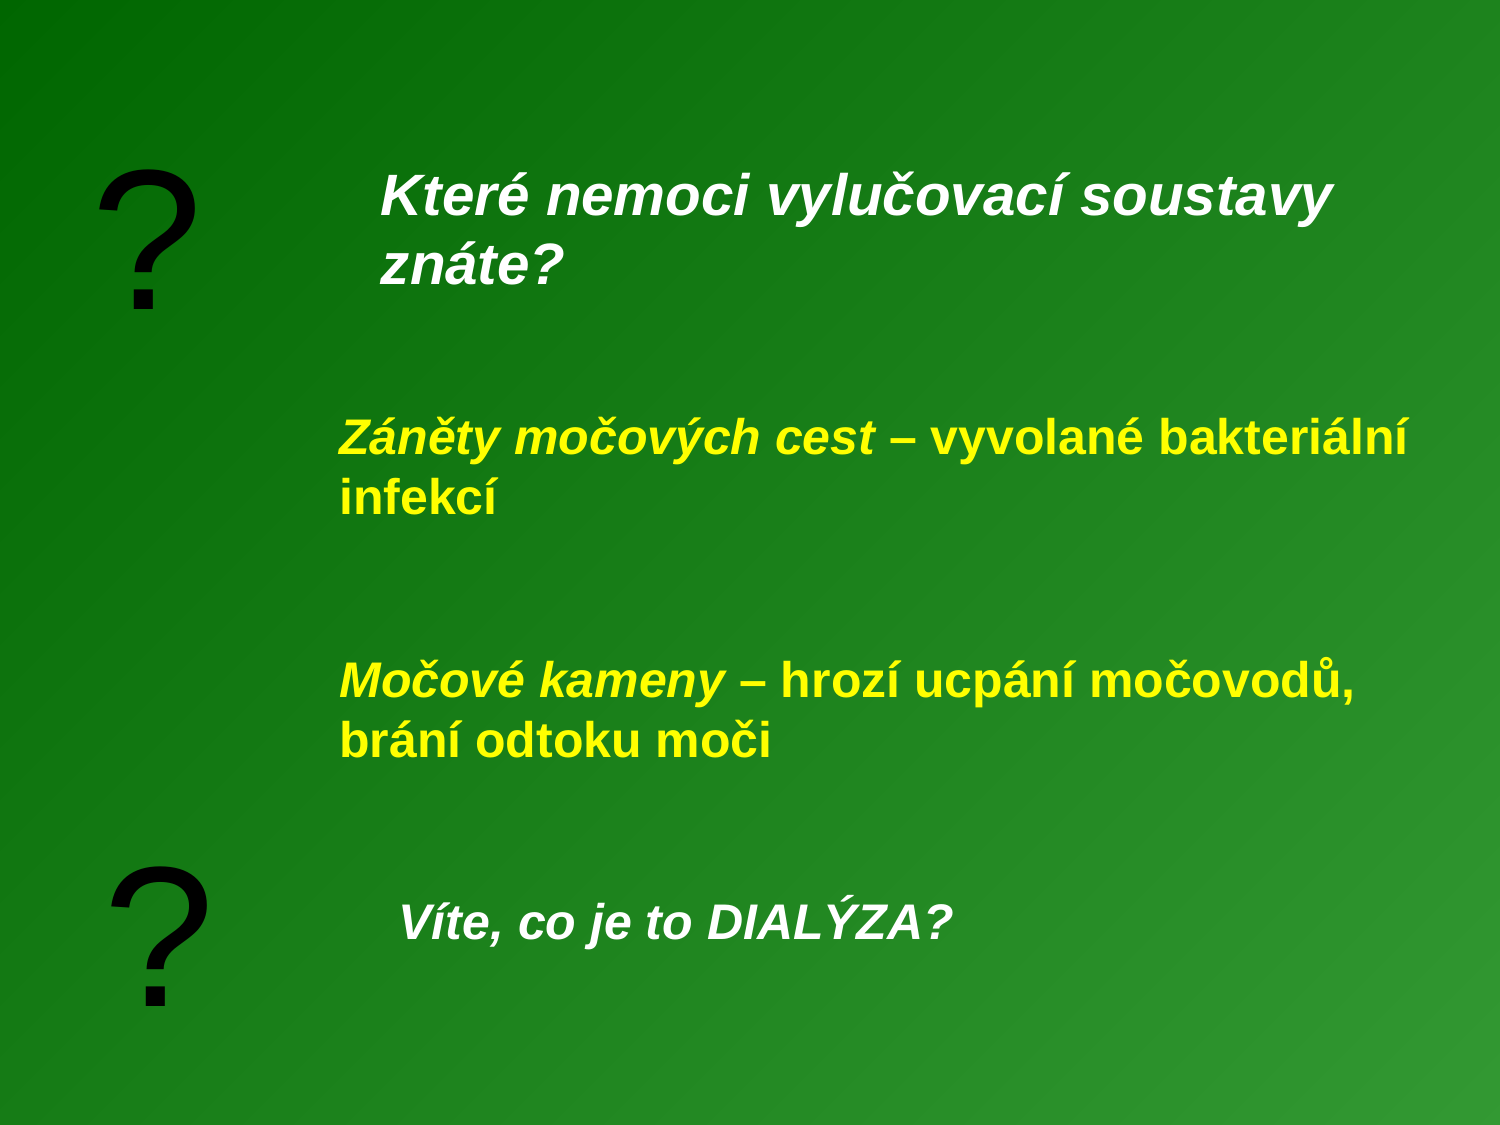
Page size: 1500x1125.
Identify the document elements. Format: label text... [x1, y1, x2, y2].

text_box ? [88, 798, 243, 1055]
text_box ? [76, 101, 231, 358]
text_box Které nemoci vylučovací soustavy znáte? [366, 148, 1500, 305]
text_box Víte, co je to DIALÝZA? [383, 881, 1176, 957]
text_box Záněty močových cest – vyvolané bakteriální infekcí Močové kameny – hrozí ucpání močovodů, brání odtoku moči [324, 397, 1471, 776]
